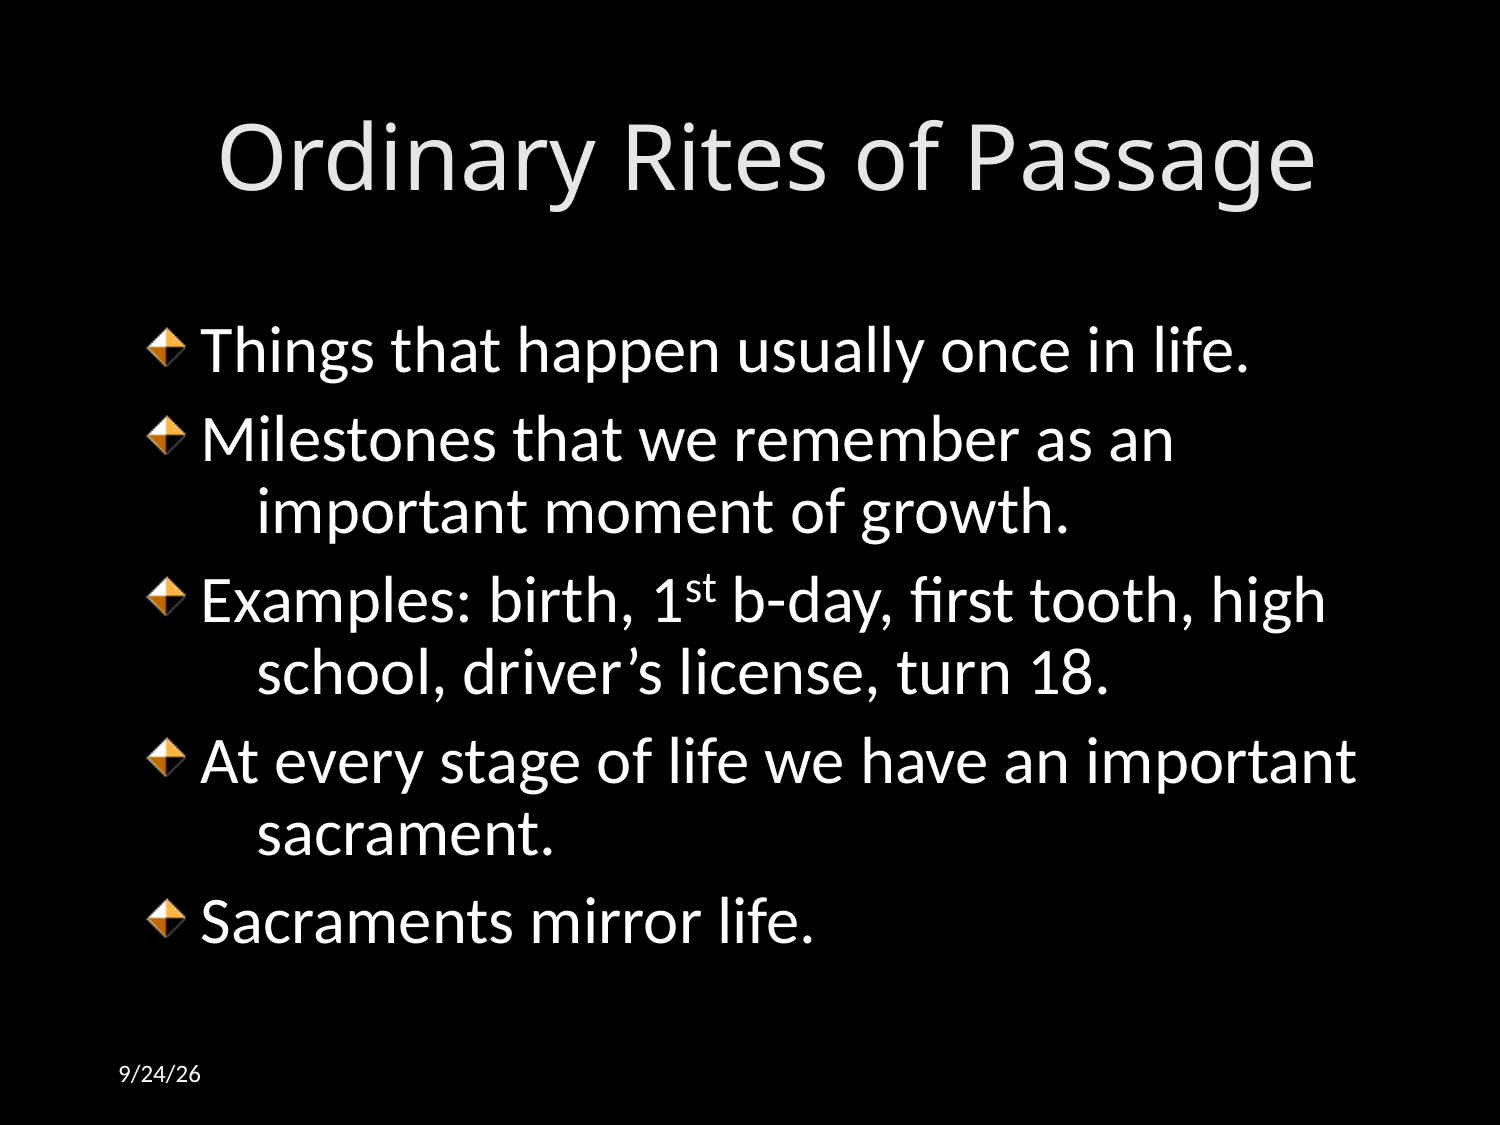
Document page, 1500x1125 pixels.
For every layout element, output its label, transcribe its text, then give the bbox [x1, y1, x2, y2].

list Things that happen usually once in life. Milestones that we remember as an important moment of growth. Examples: birth, 1st b-day, first tooth, high school, driver’s license, turn 18. At every stage of life we have an important sacrament. Sacraments mirror life. [130, 307, 1406, 983]
text_box 6/5/2017 [103, 1042, 441, 1103]
title Ordinary Rites of Passage [130, 59, 1406, 248]
